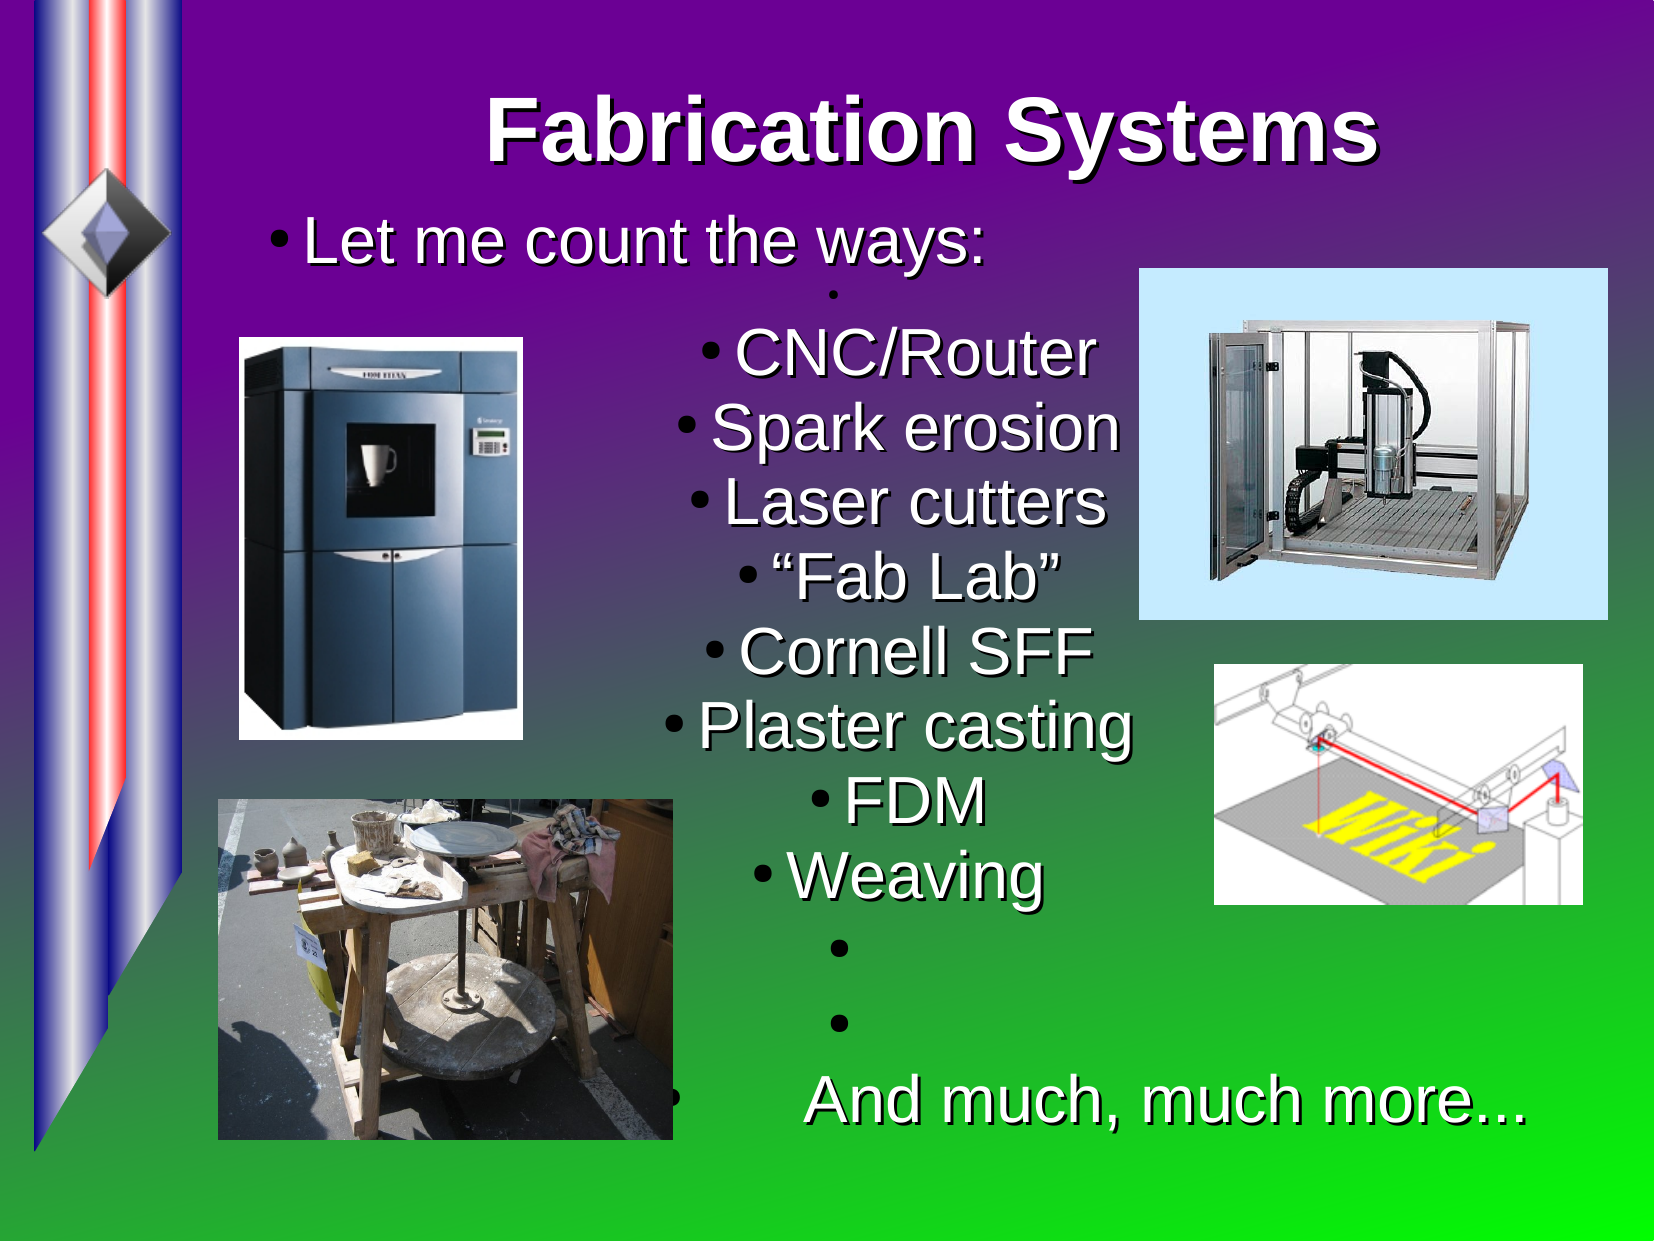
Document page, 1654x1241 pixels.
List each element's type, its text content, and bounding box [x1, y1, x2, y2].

subtitle Let me count the ways: CNC/Router Spark erosion Laser cutters “Fab Lab” Cornell SFF Plaster casting FDM Weaving And much, much more... [196, 149, 1530, 1191]
picture [218, 799, 673, 1141]
picture [1139, 268, 1608, 620]
picture [40, 165, 174, 299]
picture [239, 337, 523, 740]
title Fabrication Systems [200, 26, 1611, 234]
picture [1214, 664, 1583, 905]
